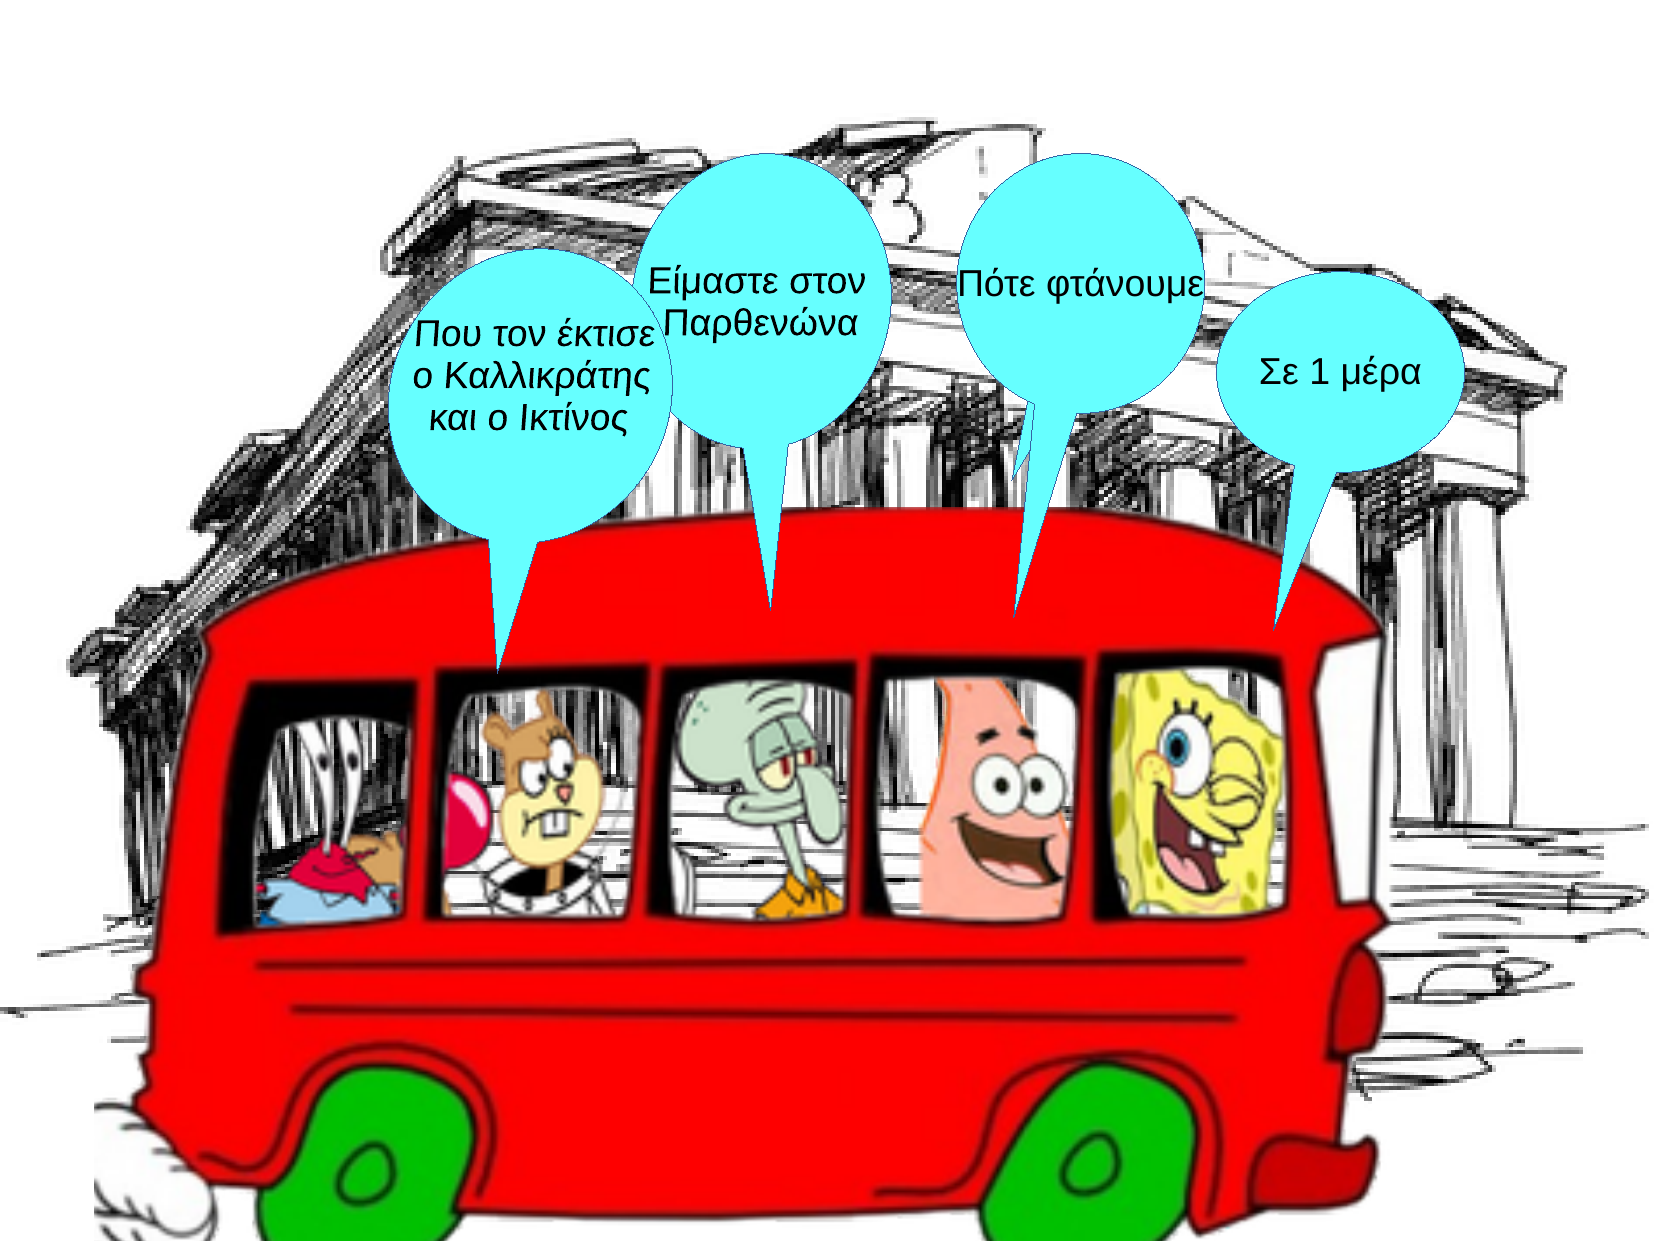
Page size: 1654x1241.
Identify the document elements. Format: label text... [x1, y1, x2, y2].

text_box Που τον έκτισε ο Καλλικράτης και ο Ικτίνος [388, 248, 673, 674]
text_box Πότε φτάνουμε [956, 153, 1205, 618]
text_box Πού είμαστε; [1011, 402, 1034, 481]
text_box Σε 1 μέρα [1216, 271, 1465, 631]
text_box Είμαστε στον Παρθενώνα [632, 153, 892, 611]
picture [0, 0, 1654, 1241]
